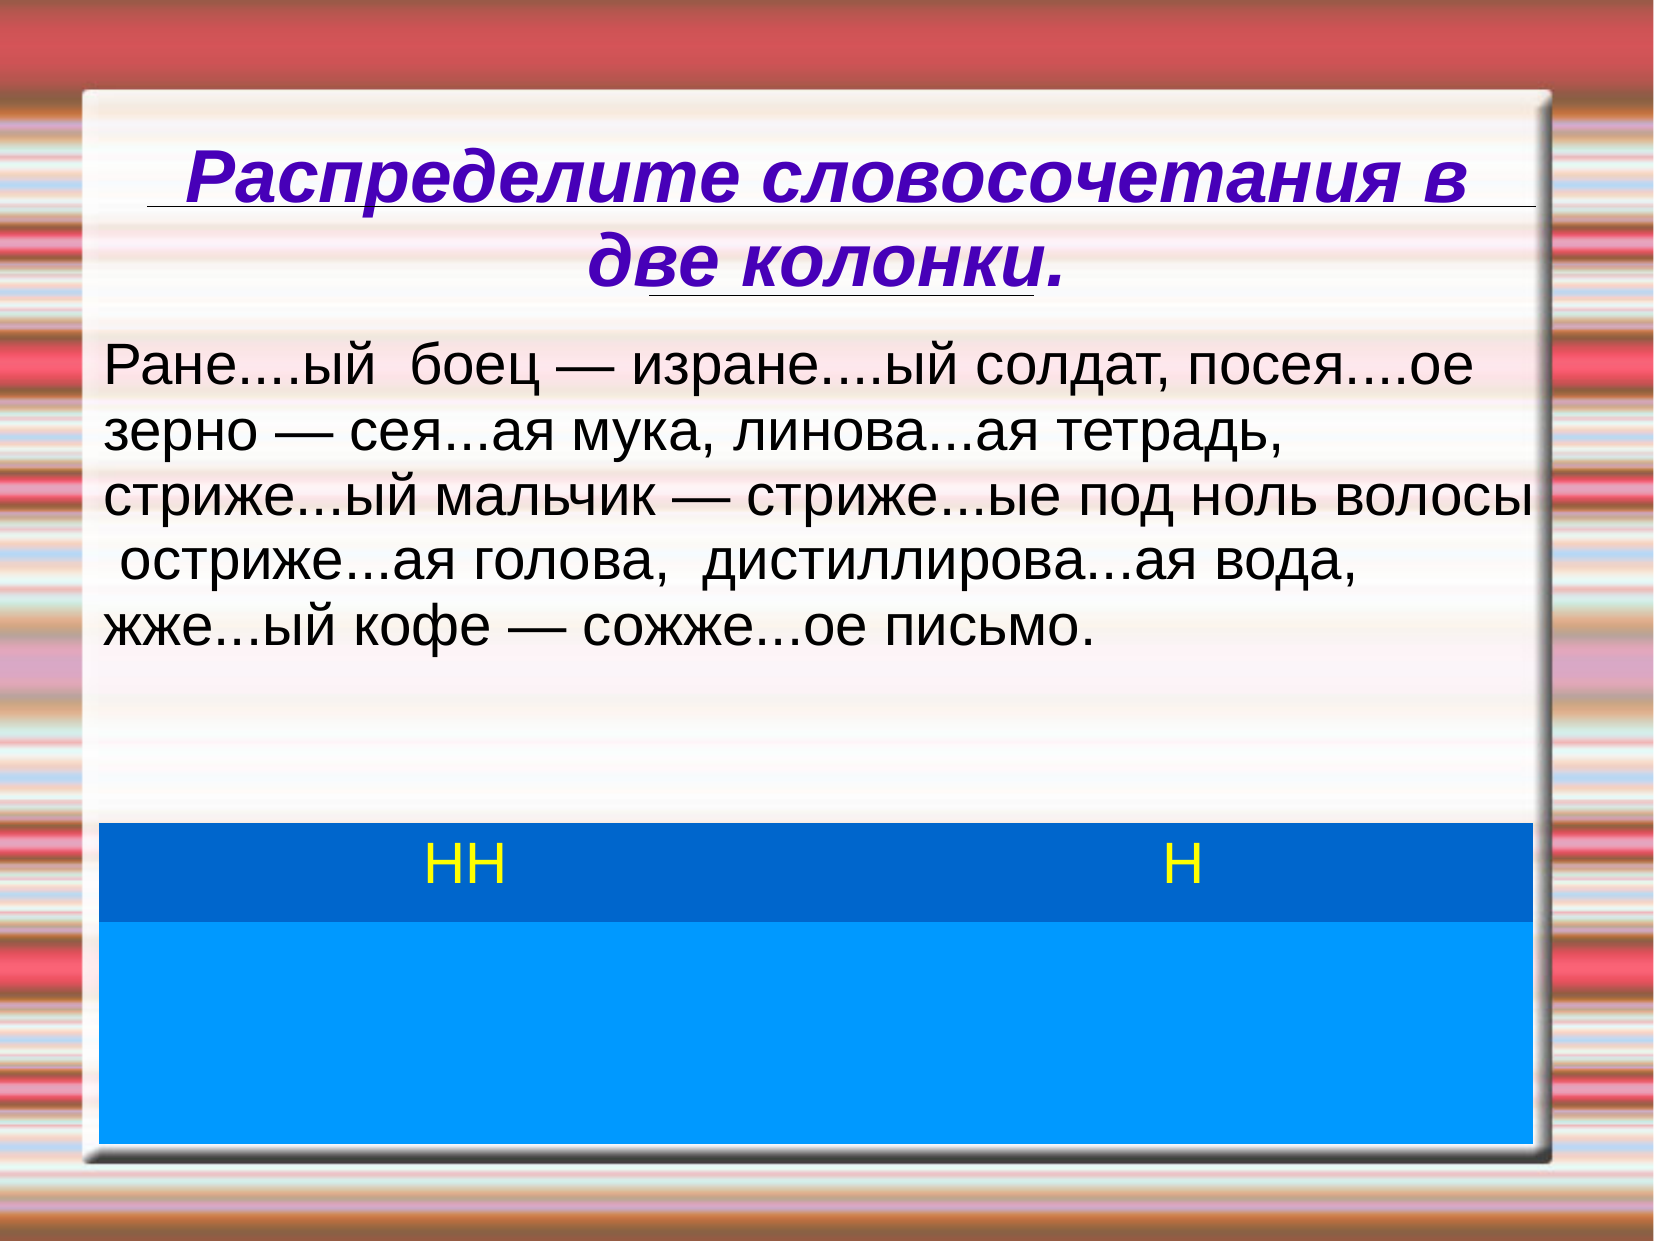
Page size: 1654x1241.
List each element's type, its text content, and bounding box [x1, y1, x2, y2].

title Распределите словосочетания в две колонки. [121, 114, 1534, 322]
table_header Н [833, 823, 1533, 922]
table_cell [99, 922, 833, 1144]
text_box Ране....ый боец — изране....ый солдат, посея....ое зерно — сея...ая мука, линова...ая тетрадь, стриже...ый мальчик — стриже...ые под ноль волосы остриже...ая голова, дистиллирова...ая вода, жже...ый кофе — сожже...ое письмо. [88, 324, 1567, 713]
table_header НН [99, 823, 833, 922]
table_cell [833, 922, 1533, 1144]
picture [0, 0, 1654, 1241]
